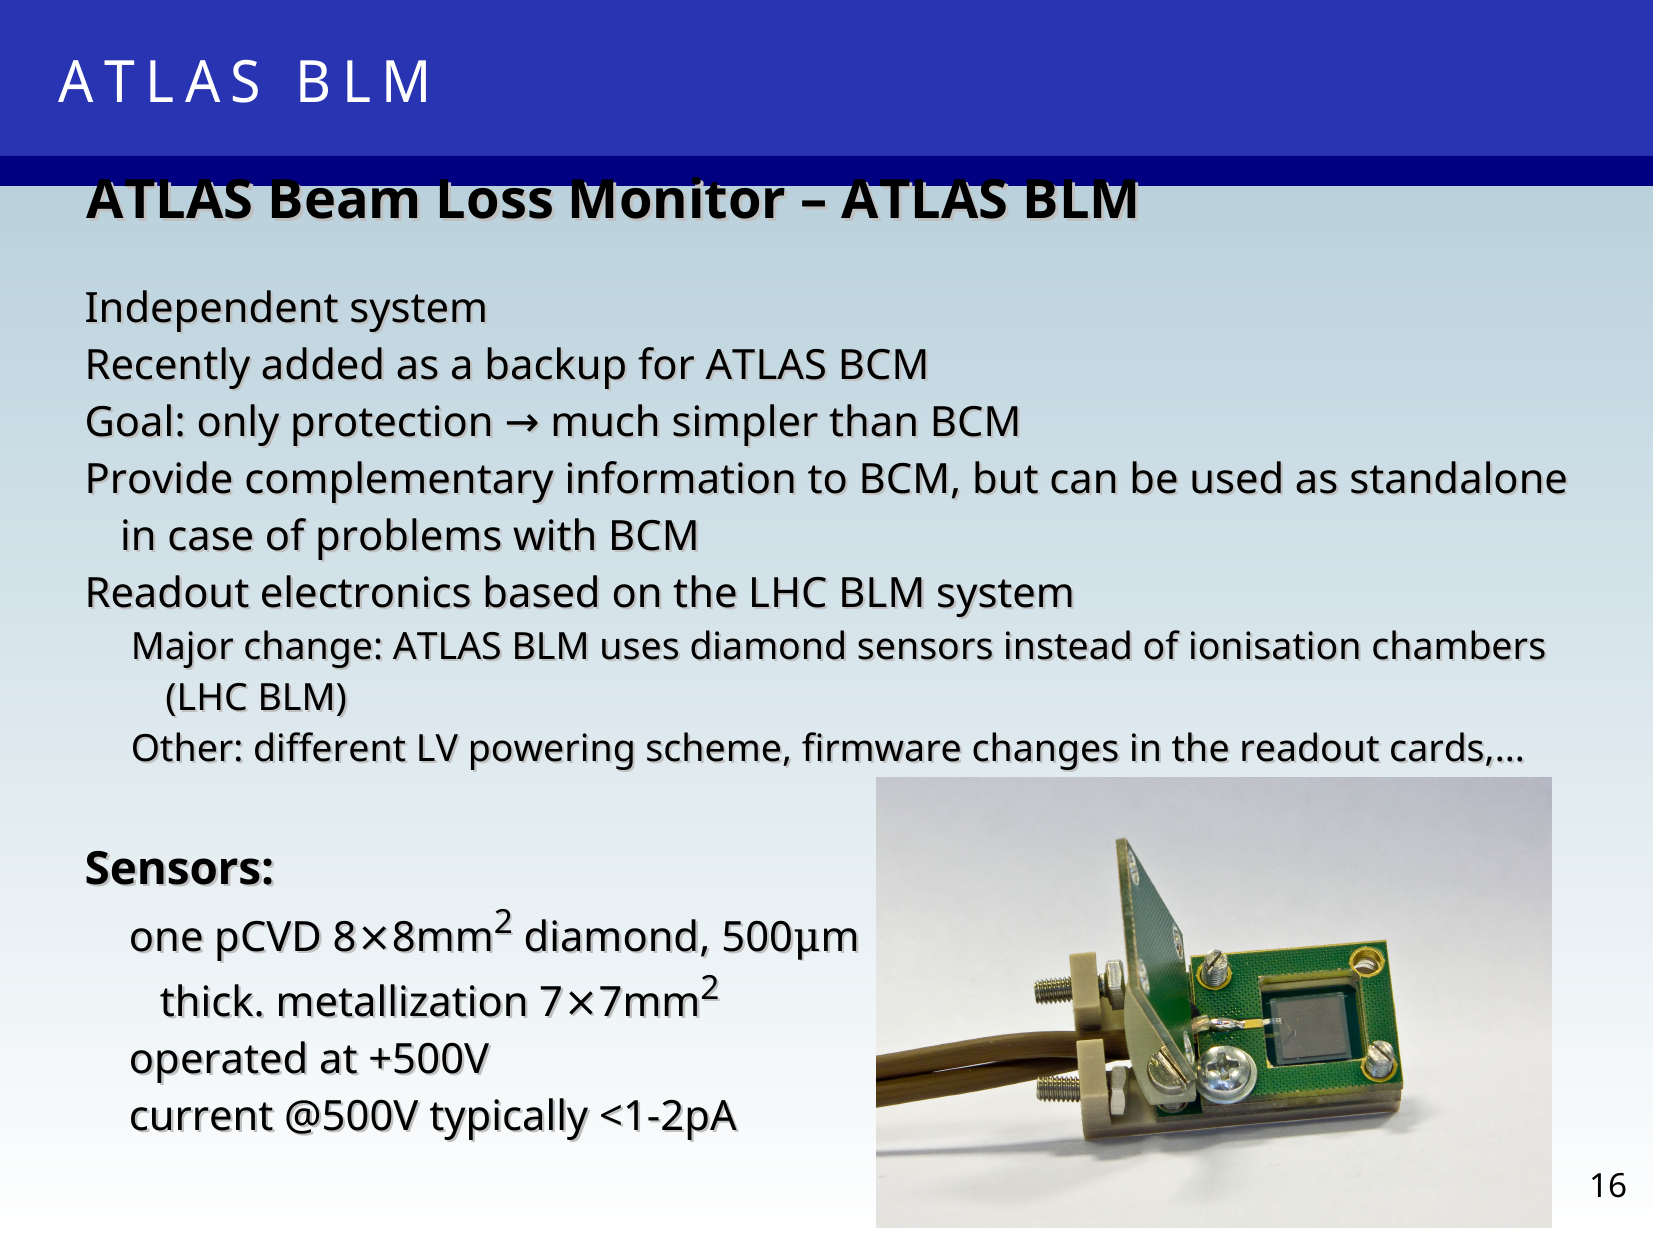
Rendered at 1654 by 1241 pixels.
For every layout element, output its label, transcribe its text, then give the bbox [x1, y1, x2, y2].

title ATLAS BLM [58, 5, 1613, 155]
picture [876, 777, 1552, 1228]
subtitle ATLAS Beam Loss Monitor – ATLAS BLM Independent system Recently added as a backup for ATLAS BCM Goal: only protection → much simpler than BCM Provide complementary information to BCM, but can be used as standalone in case of problems with BCM Readout electronics based on the LHC BLM system Major change: ATLAS BLM uses diamond sensors instead of ionisation chambers (LHC BLM) Other: different LV powering scheme, firmware changes in the readout cards,... Sensors: one pCVD 8×8mm2 diamond, 500μm thick. metallization 7×7mm2 operated at +500V current @500V typically <1-2pA [49, 214, 1581, 1147]
